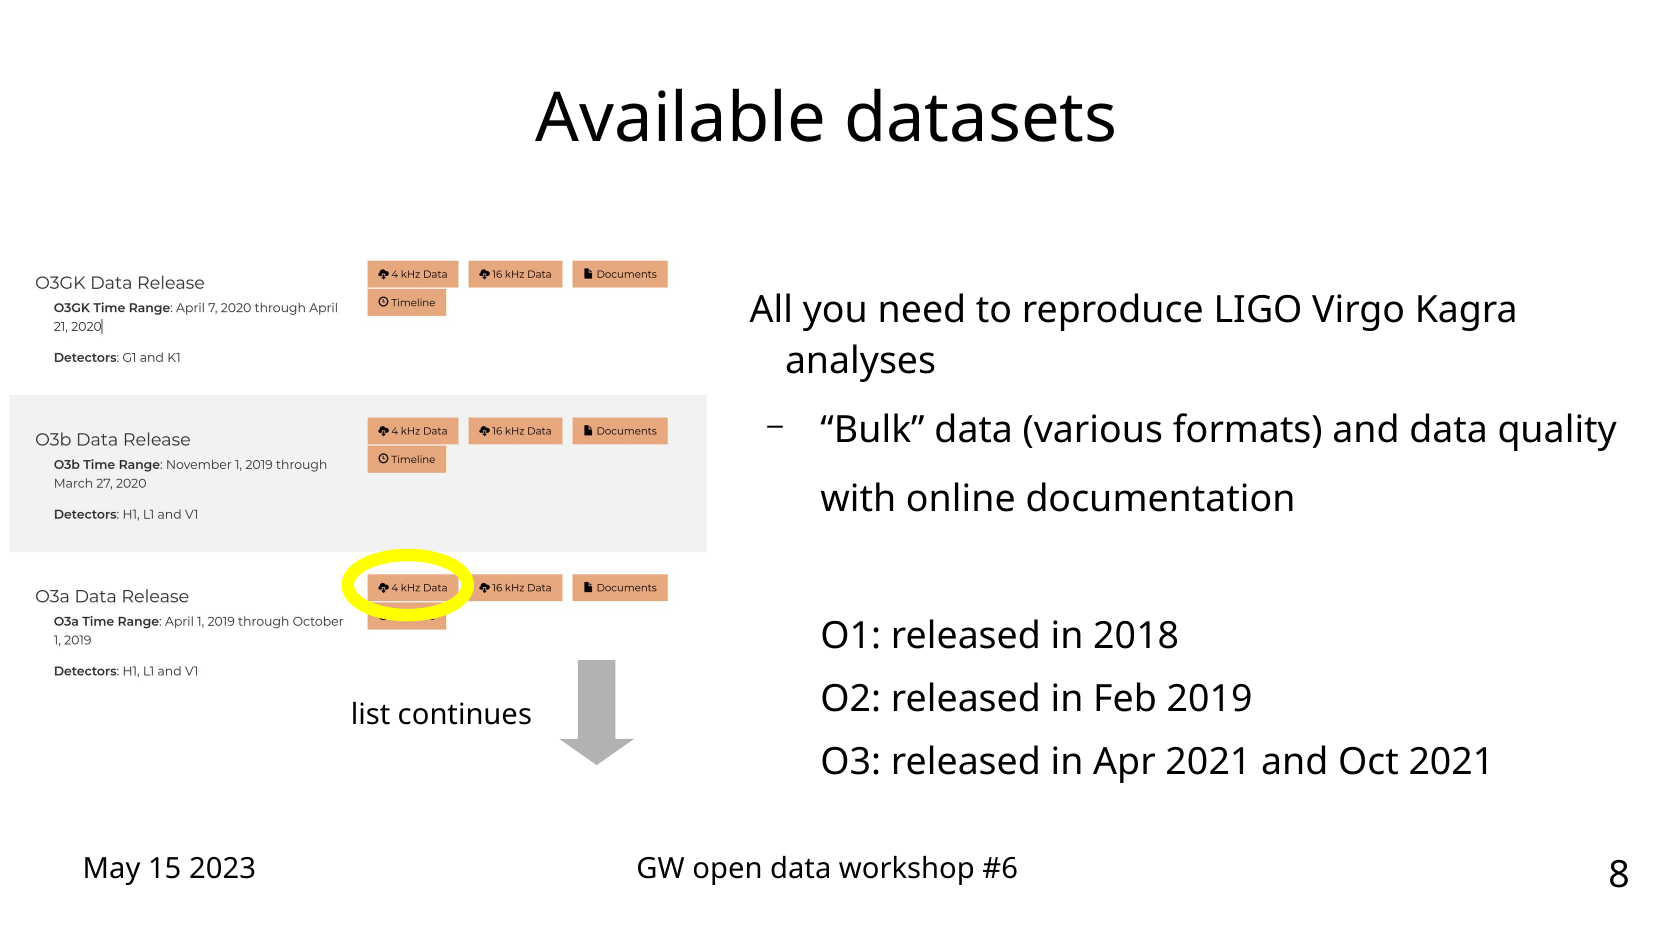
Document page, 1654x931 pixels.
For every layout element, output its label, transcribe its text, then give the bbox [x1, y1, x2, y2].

list All you need to reproduce LIGO Virgo Kagra analyses “Bulk” data (various formats) and data quality with online documentation O1: released in 2018 O2: released in Feb 2019 O3: released in Apr 2021 and Oct 2021 [719, 282, 1654, 666]
text_box [559, 660, 635, 766]
text_box list continues [336, 685, 554, 730]
picture [0, 247, 719, 692]
title Available datasets [82, 37, 1571, 193]
